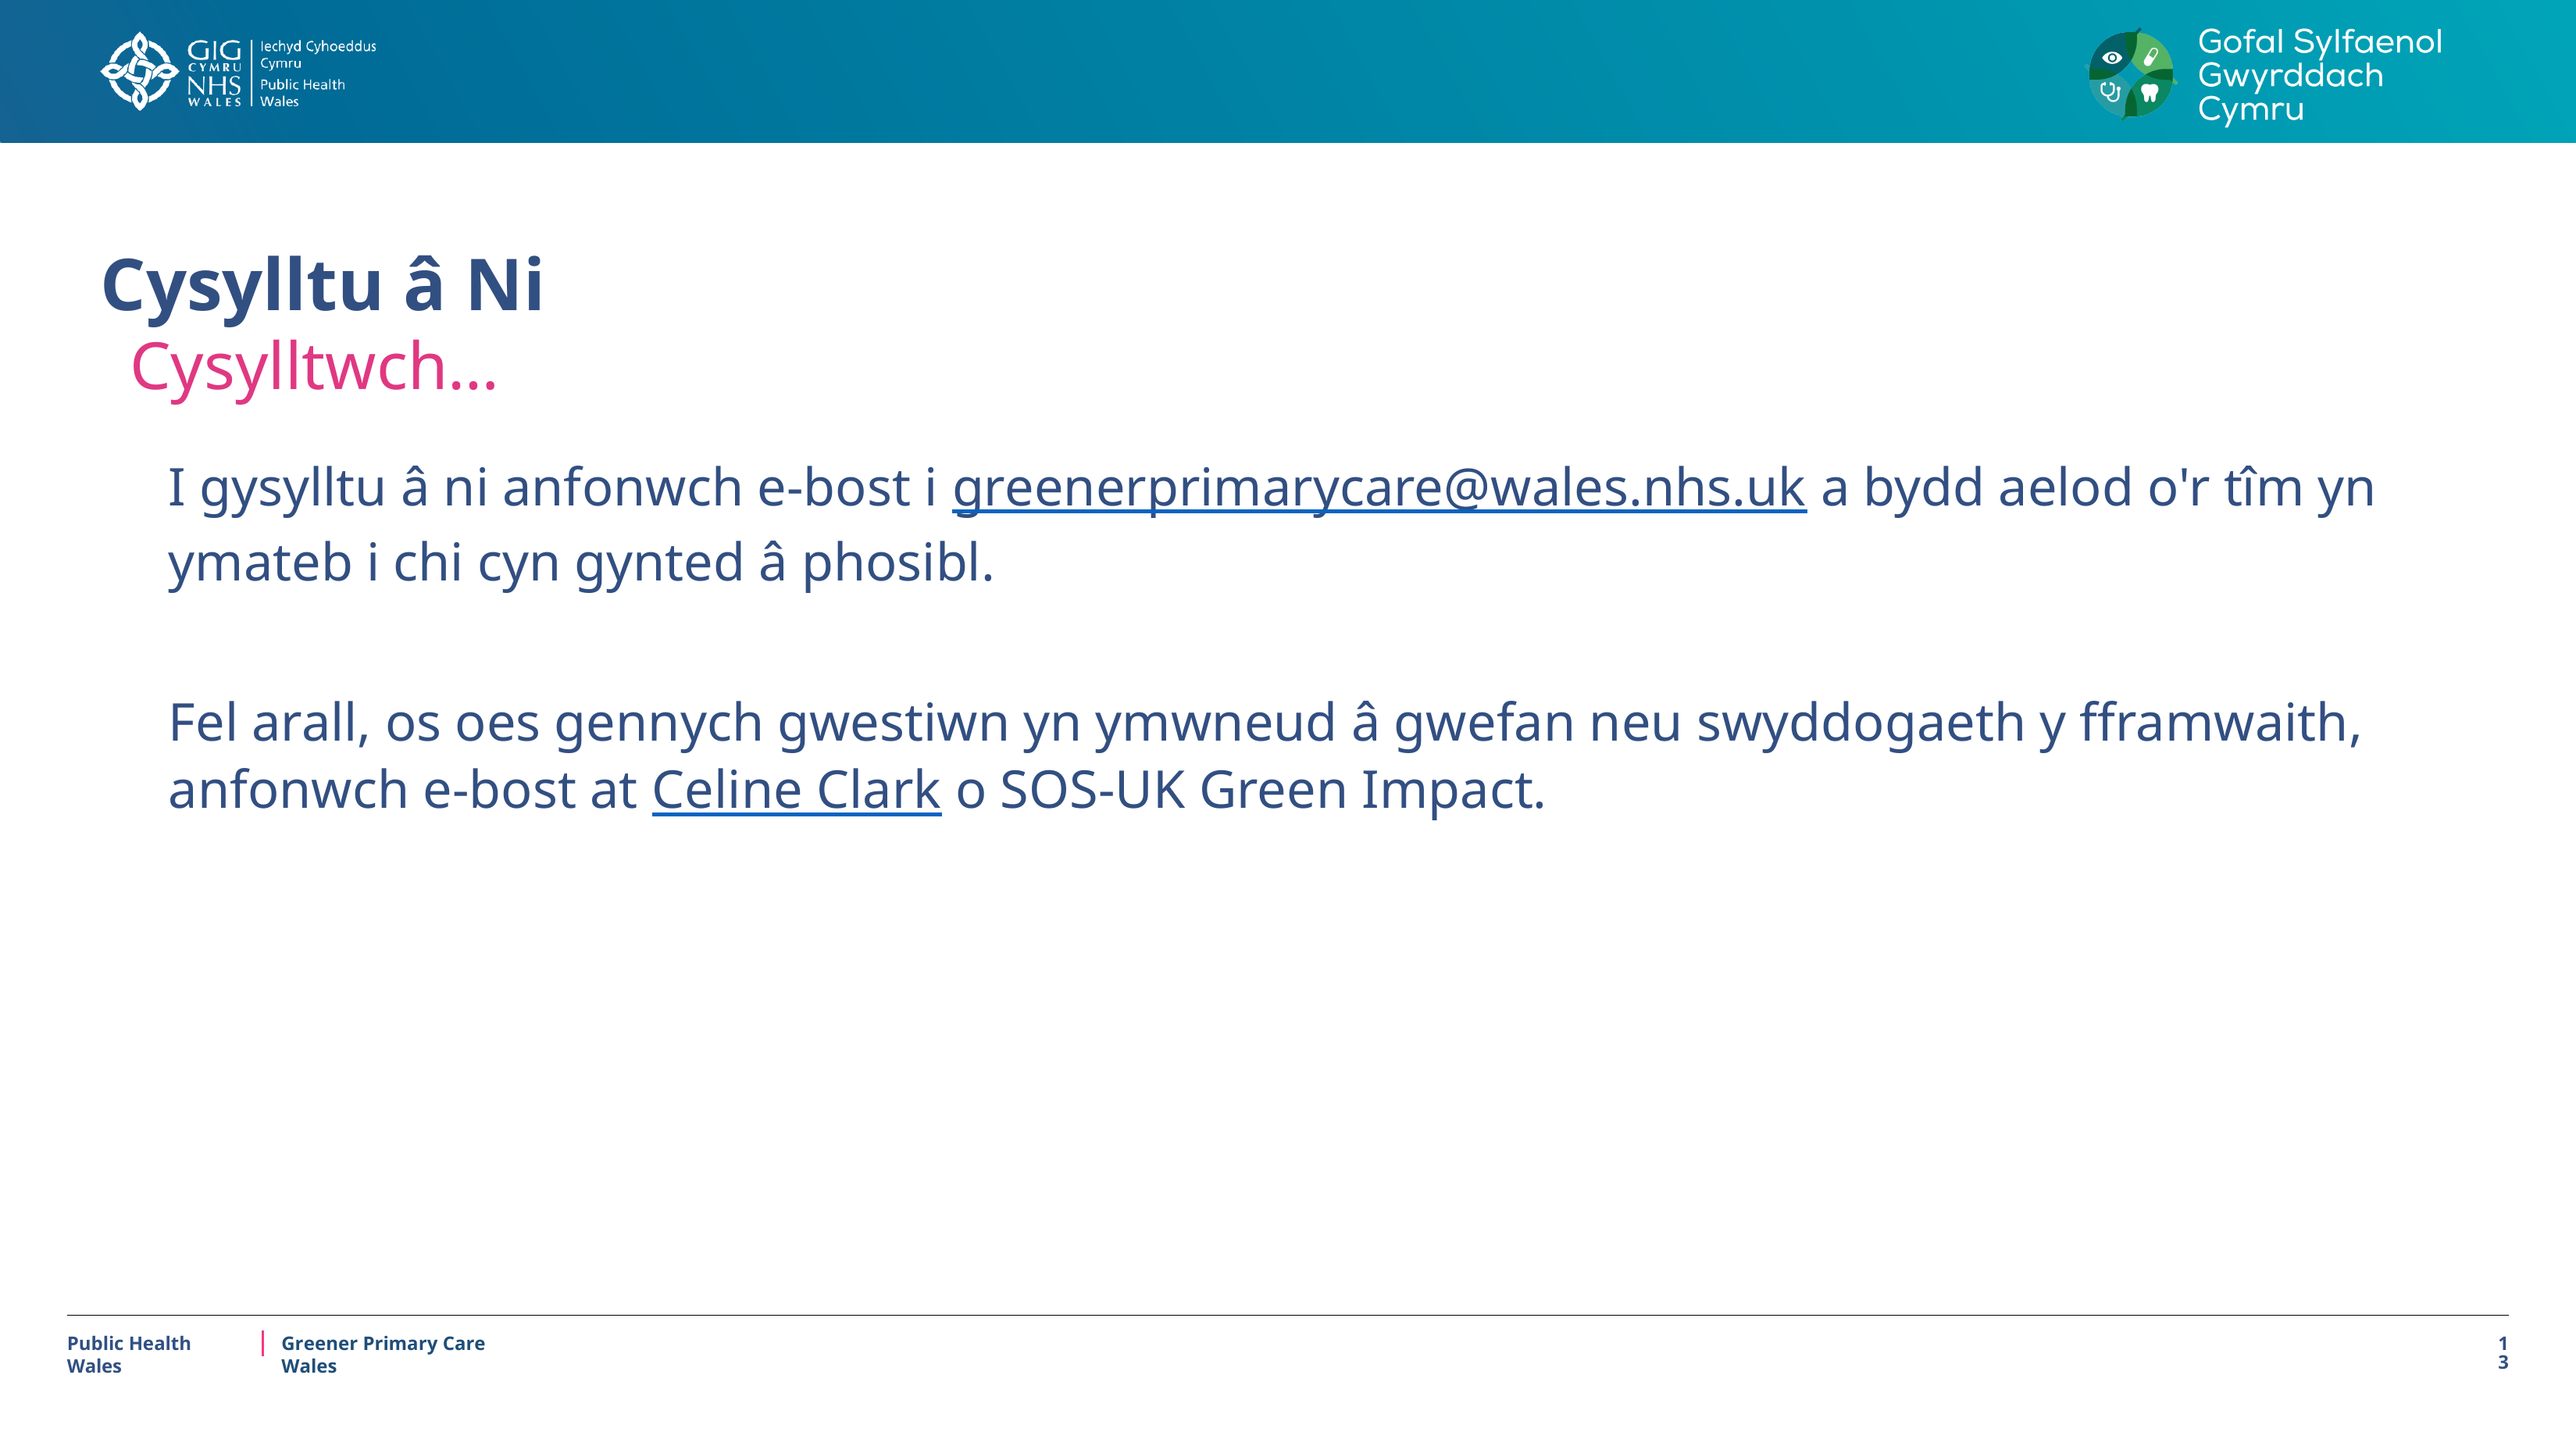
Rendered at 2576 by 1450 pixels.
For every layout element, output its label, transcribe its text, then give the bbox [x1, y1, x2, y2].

text_box I gysylltu â ni anfonwch e-bost i greenerprimarycare@wales.nhs.uk a bydd aelod o'r tîm yn ymateb i chi cyn gynted â phosibl. Fel arall, os oes gennych gwestiwn yn ymwneud â gwefan neu swyddogaeth y fframwaith, anfonwch e-bost at Celine Clark o SOS-UK Green Impact. [168, 447, 2408, 888]
text_box [2493, 1331, 2516, 1356]
text_box Public Health Wales [65, 1331, 248, 1356]
picture [2031, 0, 2494, 175]
text_box Greener Primary Care Wales [280, 1331, 543, 1355]
title Cysylltu â Ni Cysylltwch… [98, 237, 2196, 1030]
